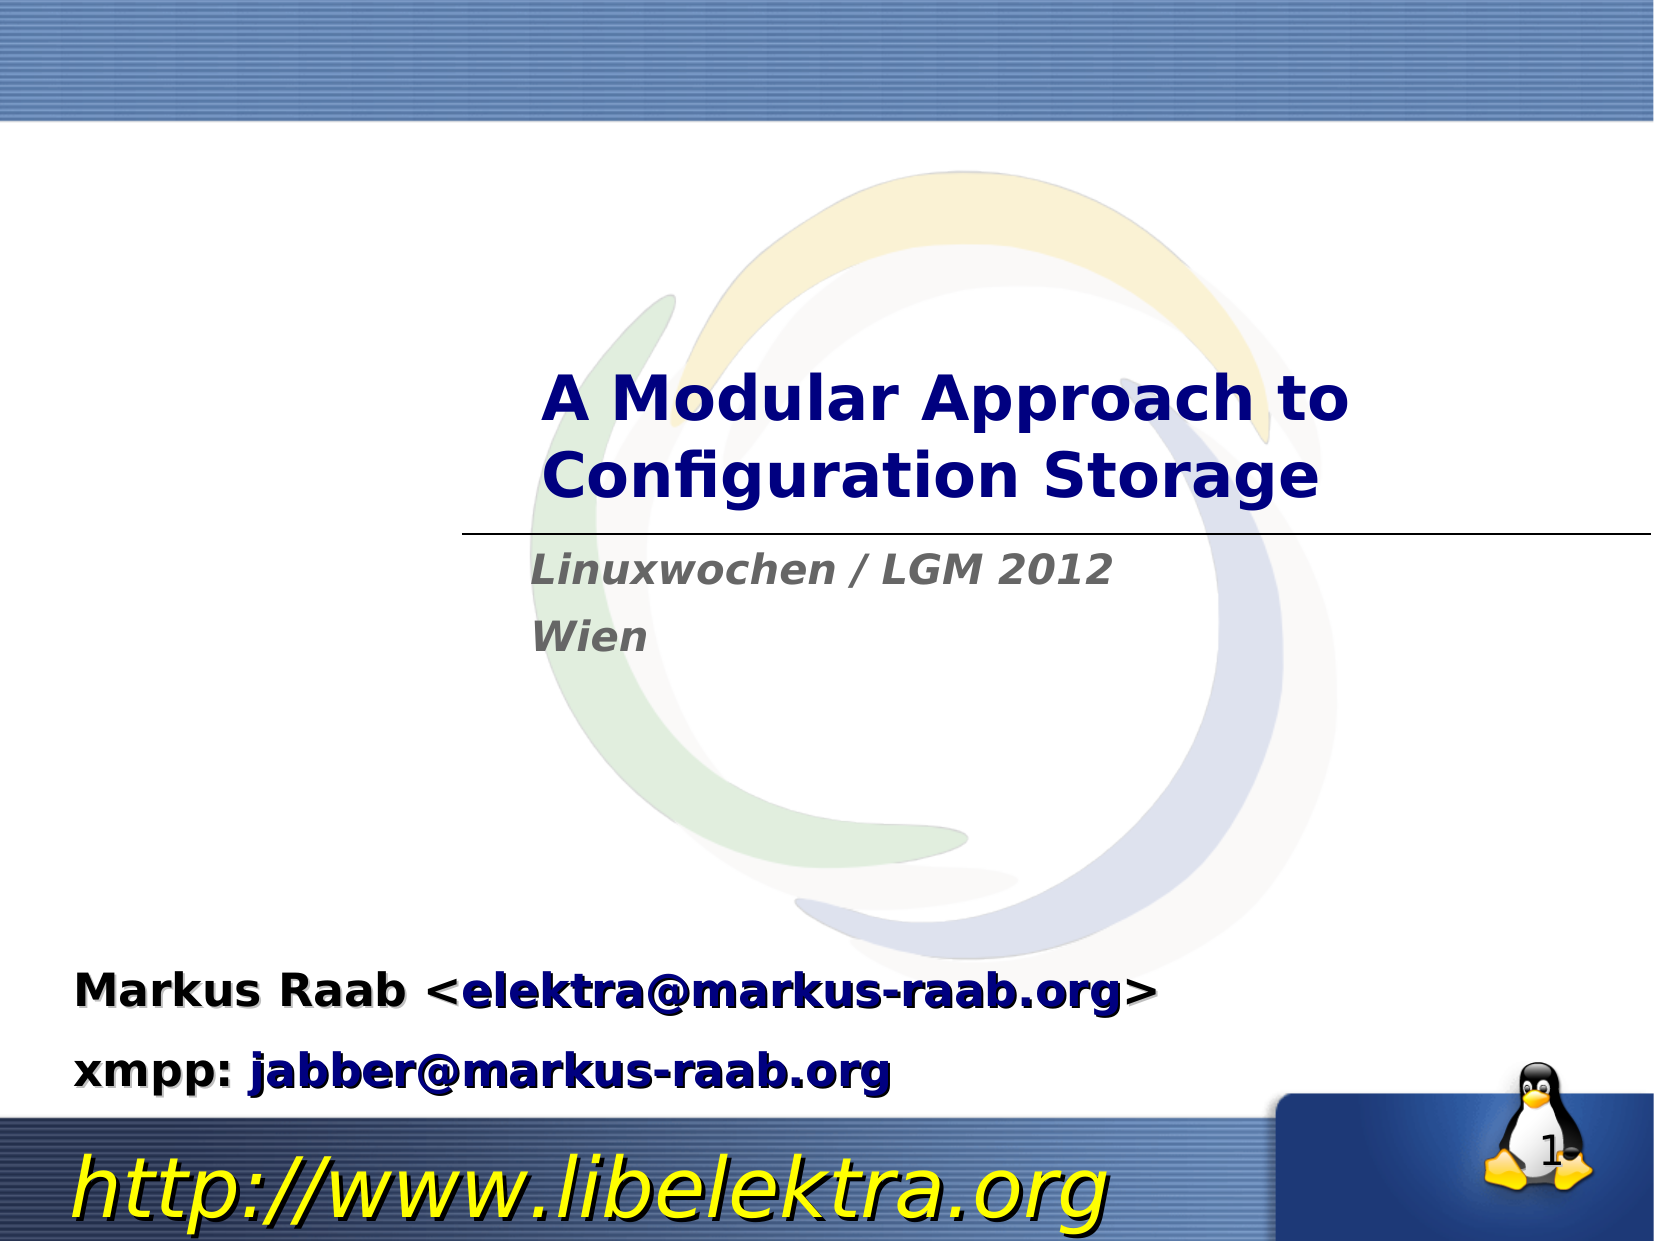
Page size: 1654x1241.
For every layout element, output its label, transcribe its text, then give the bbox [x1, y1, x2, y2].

text_box A Modular Approach to Configuration Storage [526, 351, 1428, 516]
picture [481, 535, 1374, 953]
text_box Linuxwochen / LGM 2012 Wien [515, 538, 1448, 685]
text_box Markus Raab <elektra@markus-raab.org> xmpp: jabber@markus-raab.org [58, 953, 1625, 1102]
picture [0, 0, 1654, 533]
text_box <Nummer> [1312, 1122, 1565, 1178]
picture [0, 1061, 1654, 1241]
